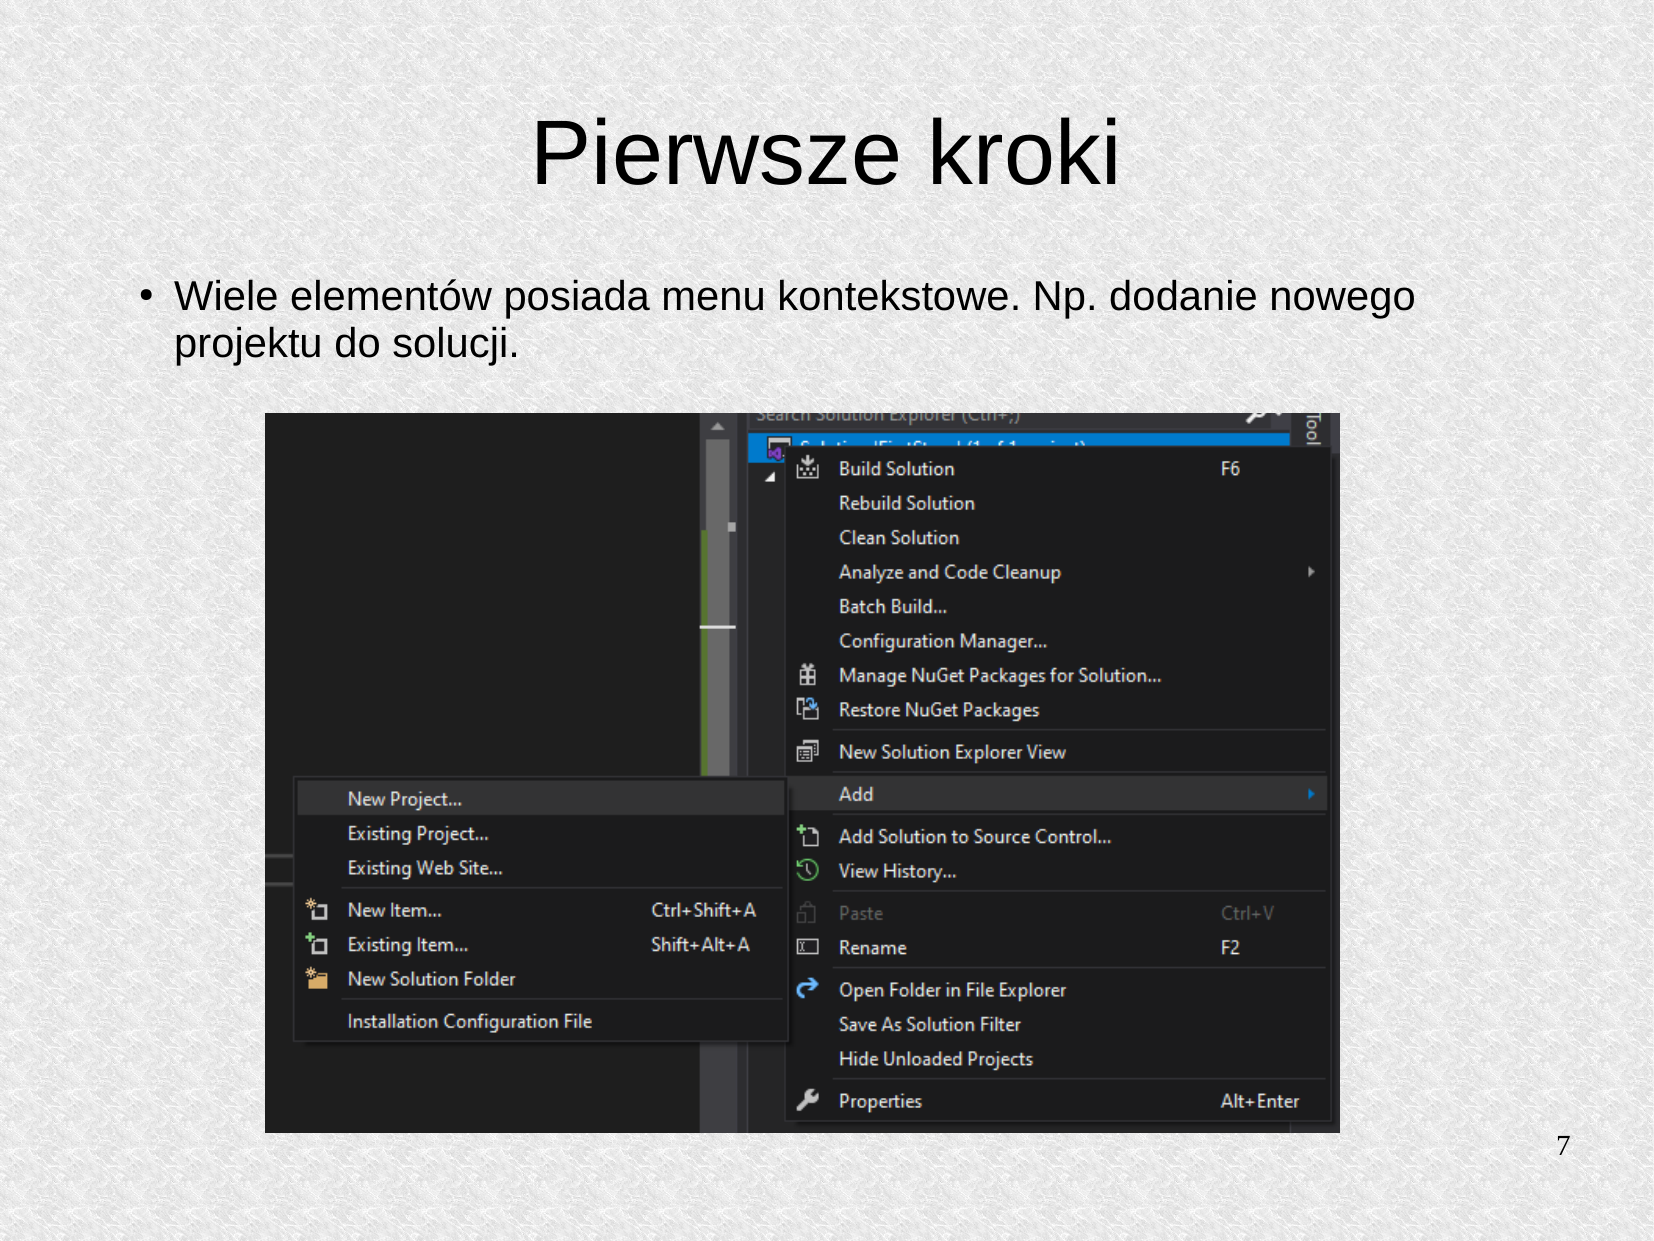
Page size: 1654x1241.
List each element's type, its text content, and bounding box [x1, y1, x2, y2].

picture [0, 0, 1654, 1241]
title Pierwsze kroki [82, 49, 1571, 257]
text_box Wiele elementów posiada menu kontekstowe. Np. dodanie nowego projektu do solucji. [88, 265, 1536, 513]
